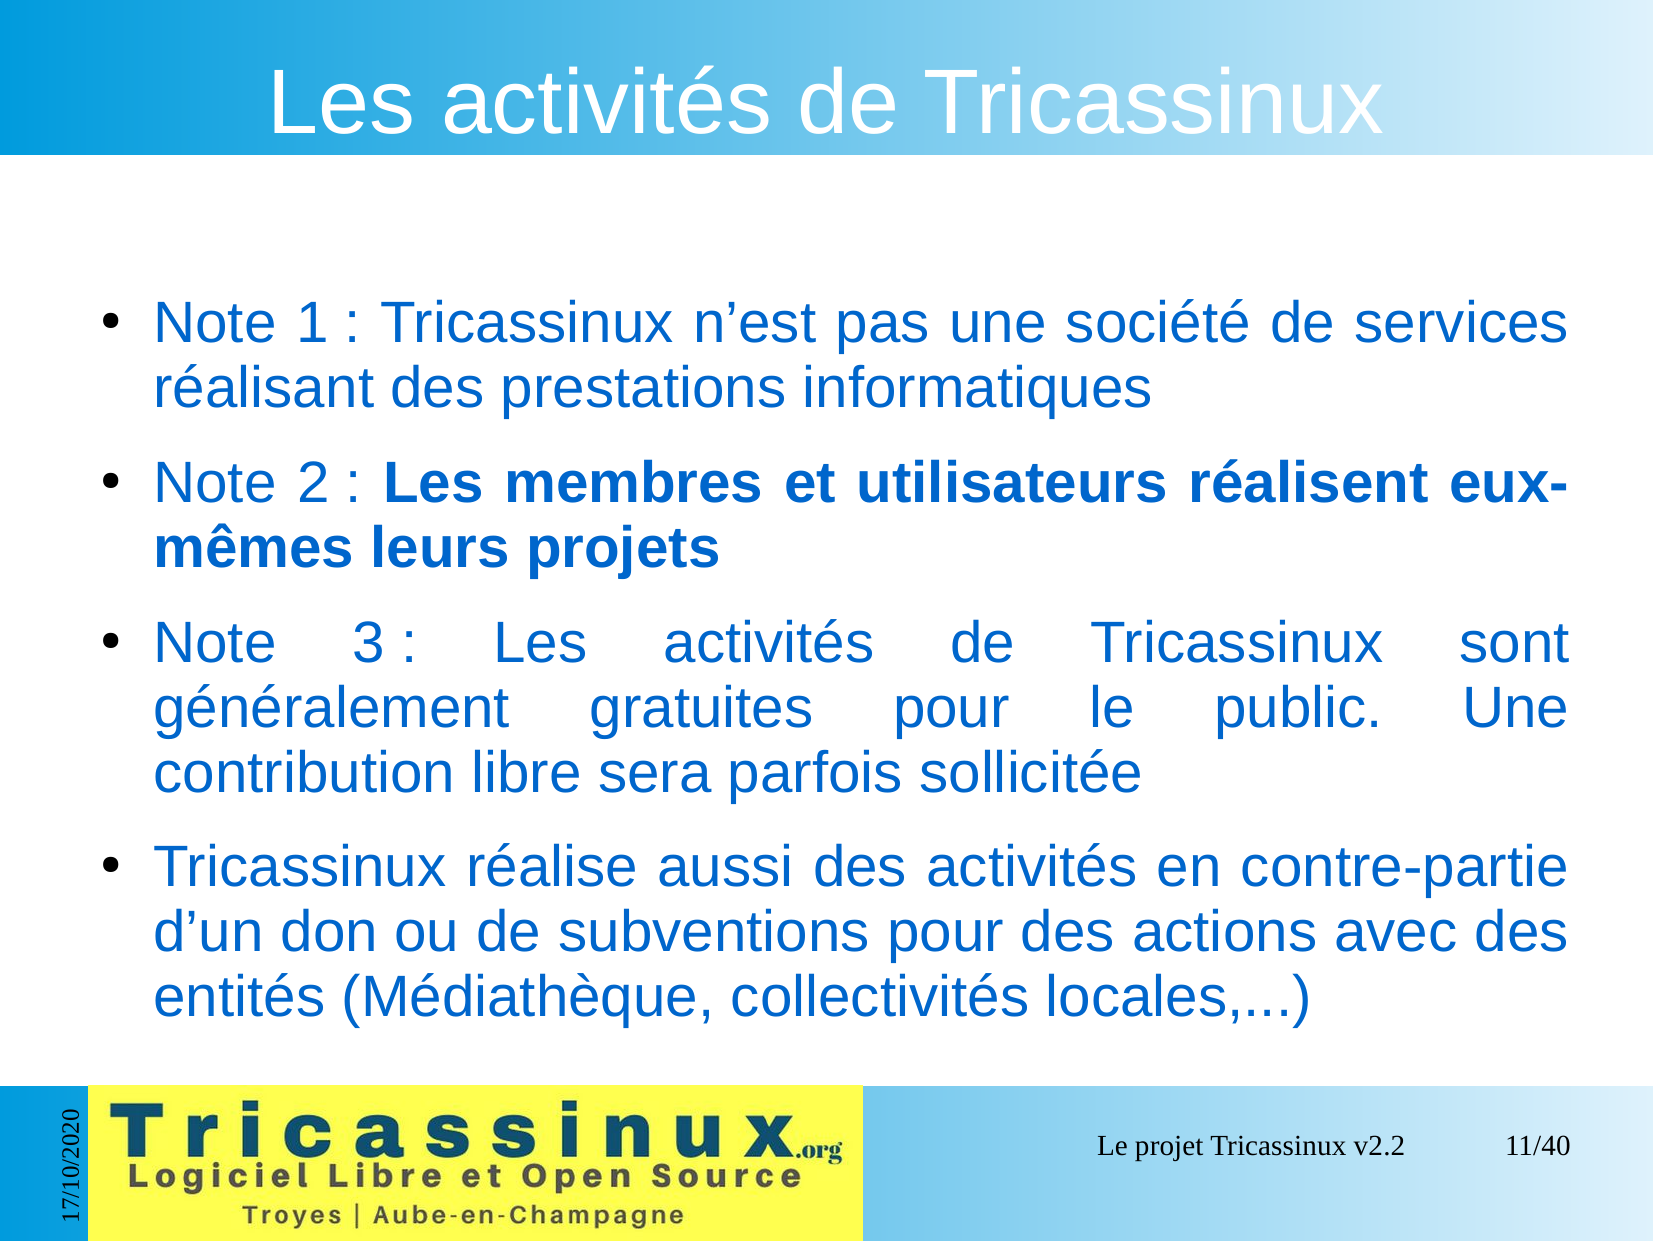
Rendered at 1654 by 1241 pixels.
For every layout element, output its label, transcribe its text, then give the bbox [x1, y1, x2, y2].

title Les activités de Tricassinux [82, 49, 1571, 155]
picture [89, 1085, 863, 1241]
list Note 1 : Tricassinux n’est pas une société de services réalisant des prestations informatiques Note 2 : Les membres et utilisateurs réalisent eux-mêmes leurs projets Note 3 : Les activités de Tricassinux sont généralement gratuites pour le public. Une contribution libre sera parfois sollicitée Tricassinux réalise aussi des activités en contre-partie d’un don ou de subventions pour des actions avec des entités (Médiathèque, collectivités locales,...) [82, 290, 1571, 1010]
